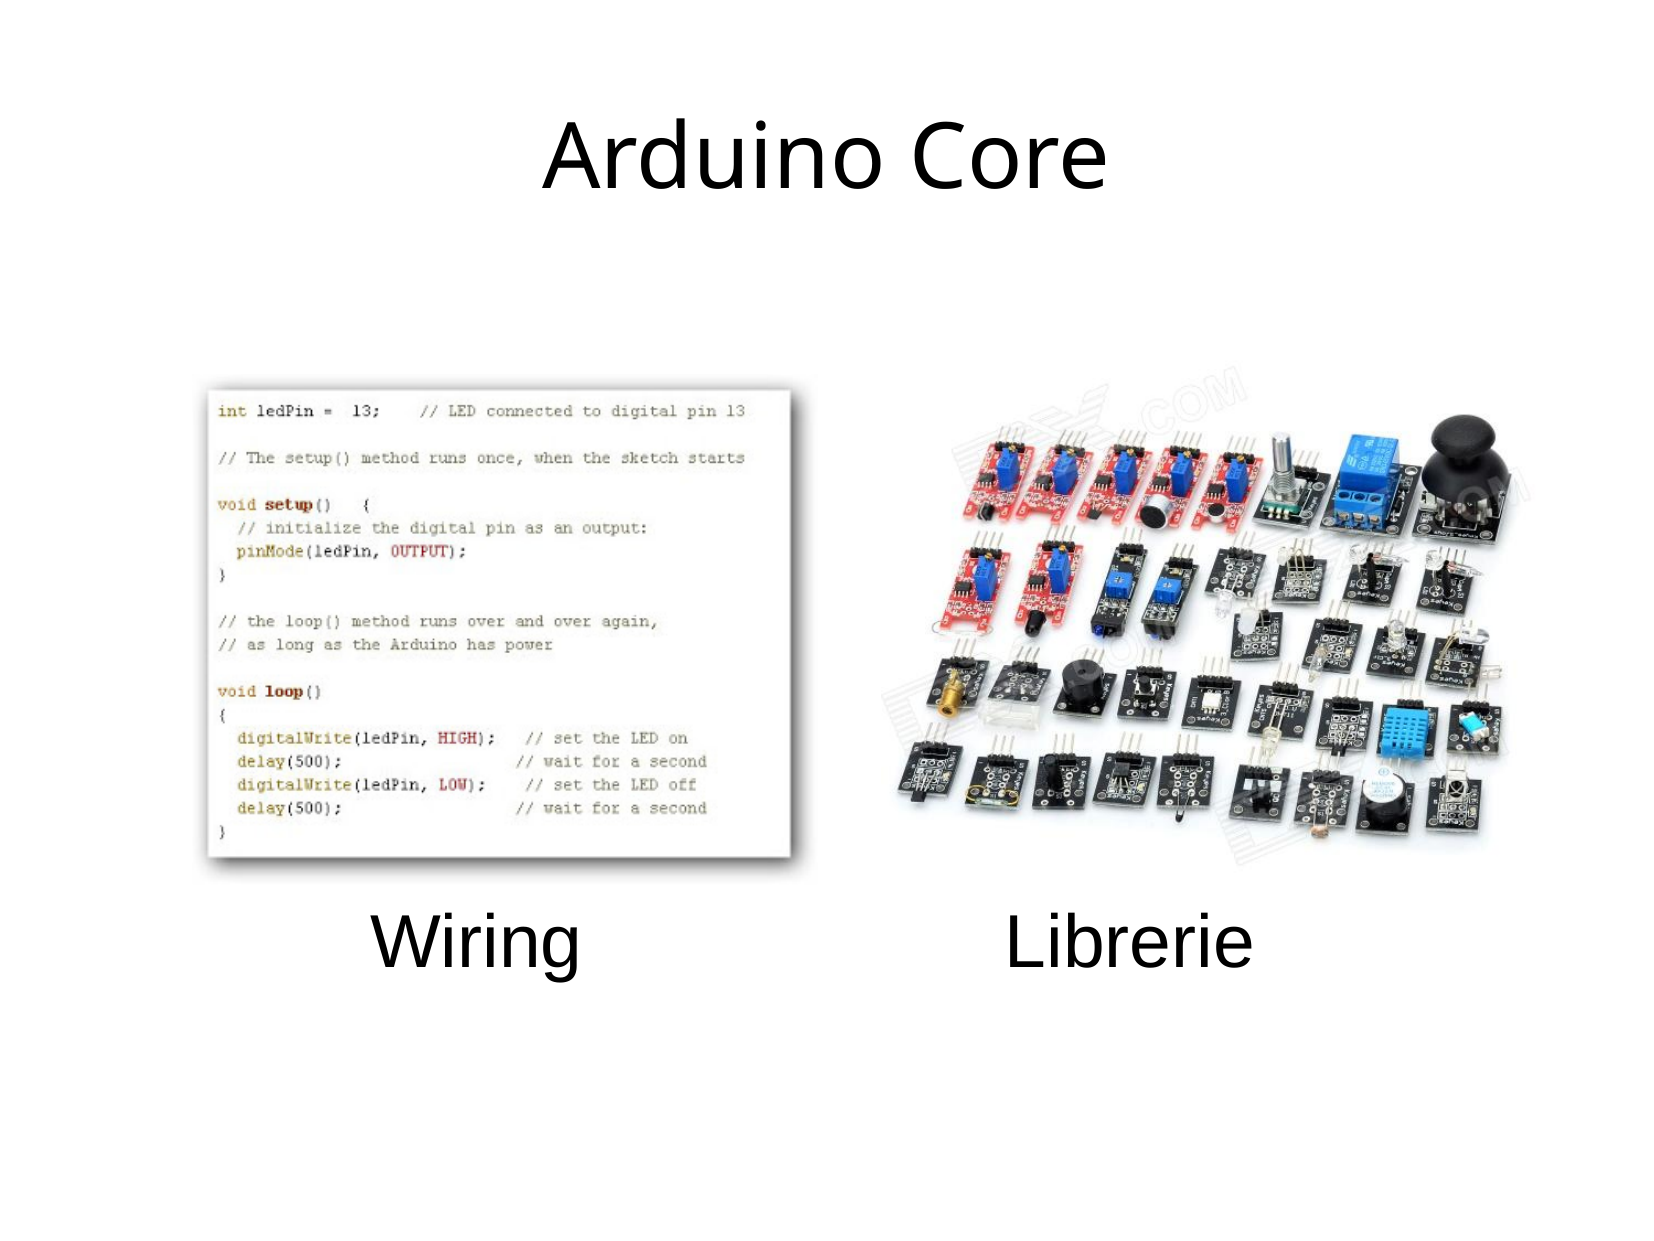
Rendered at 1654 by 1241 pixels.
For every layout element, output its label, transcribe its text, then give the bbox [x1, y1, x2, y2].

title Arduino Core [82, 49, 1571, 257]
text_box Librerie [990, 892, 1271, 991]
picture [881, 290, 1543, 952]
picture [192, 374, 818, 885]
text_box Wiring [355, 892, 806, 991]
